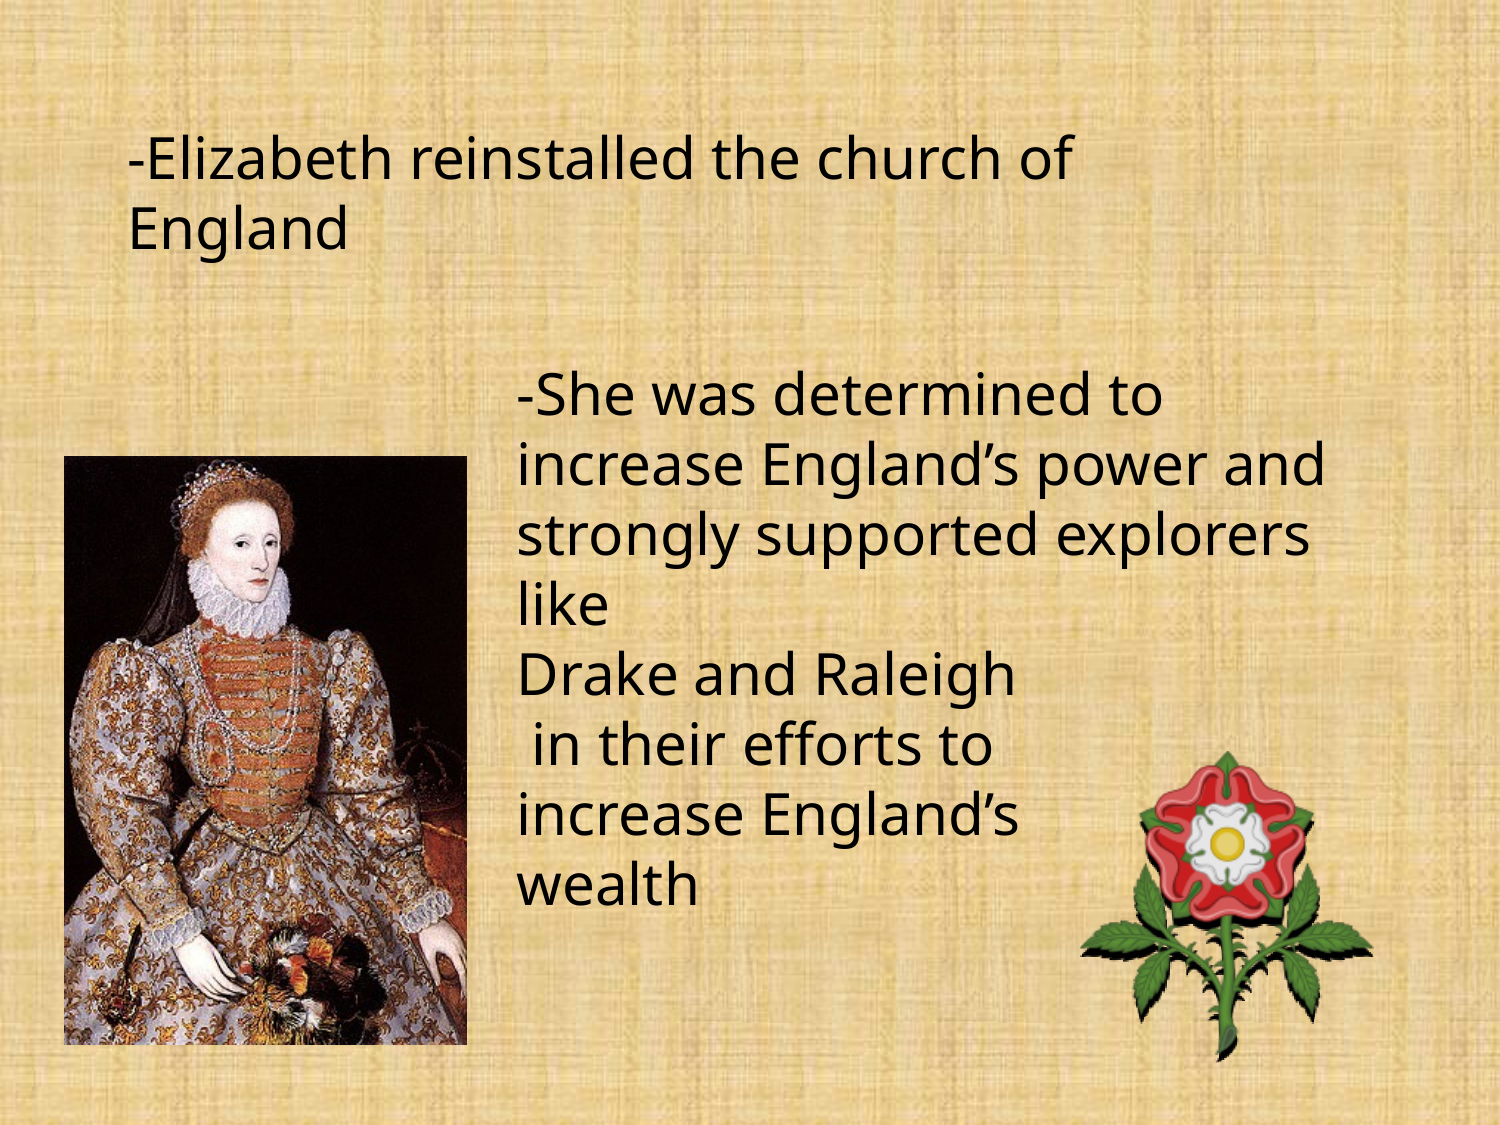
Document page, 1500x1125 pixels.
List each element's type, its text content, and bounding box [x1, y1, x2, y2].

text_box -She was determined to increase England’s power and strongly supported explorers like Drake and Raleigh in their efforts to increase England’s wealth [501, 350, 1376, 975]
picture [0, 0, 1500, 1125]
text_box -Elizabeth reinstalled the church of England [112, 113, 1152, 269]
